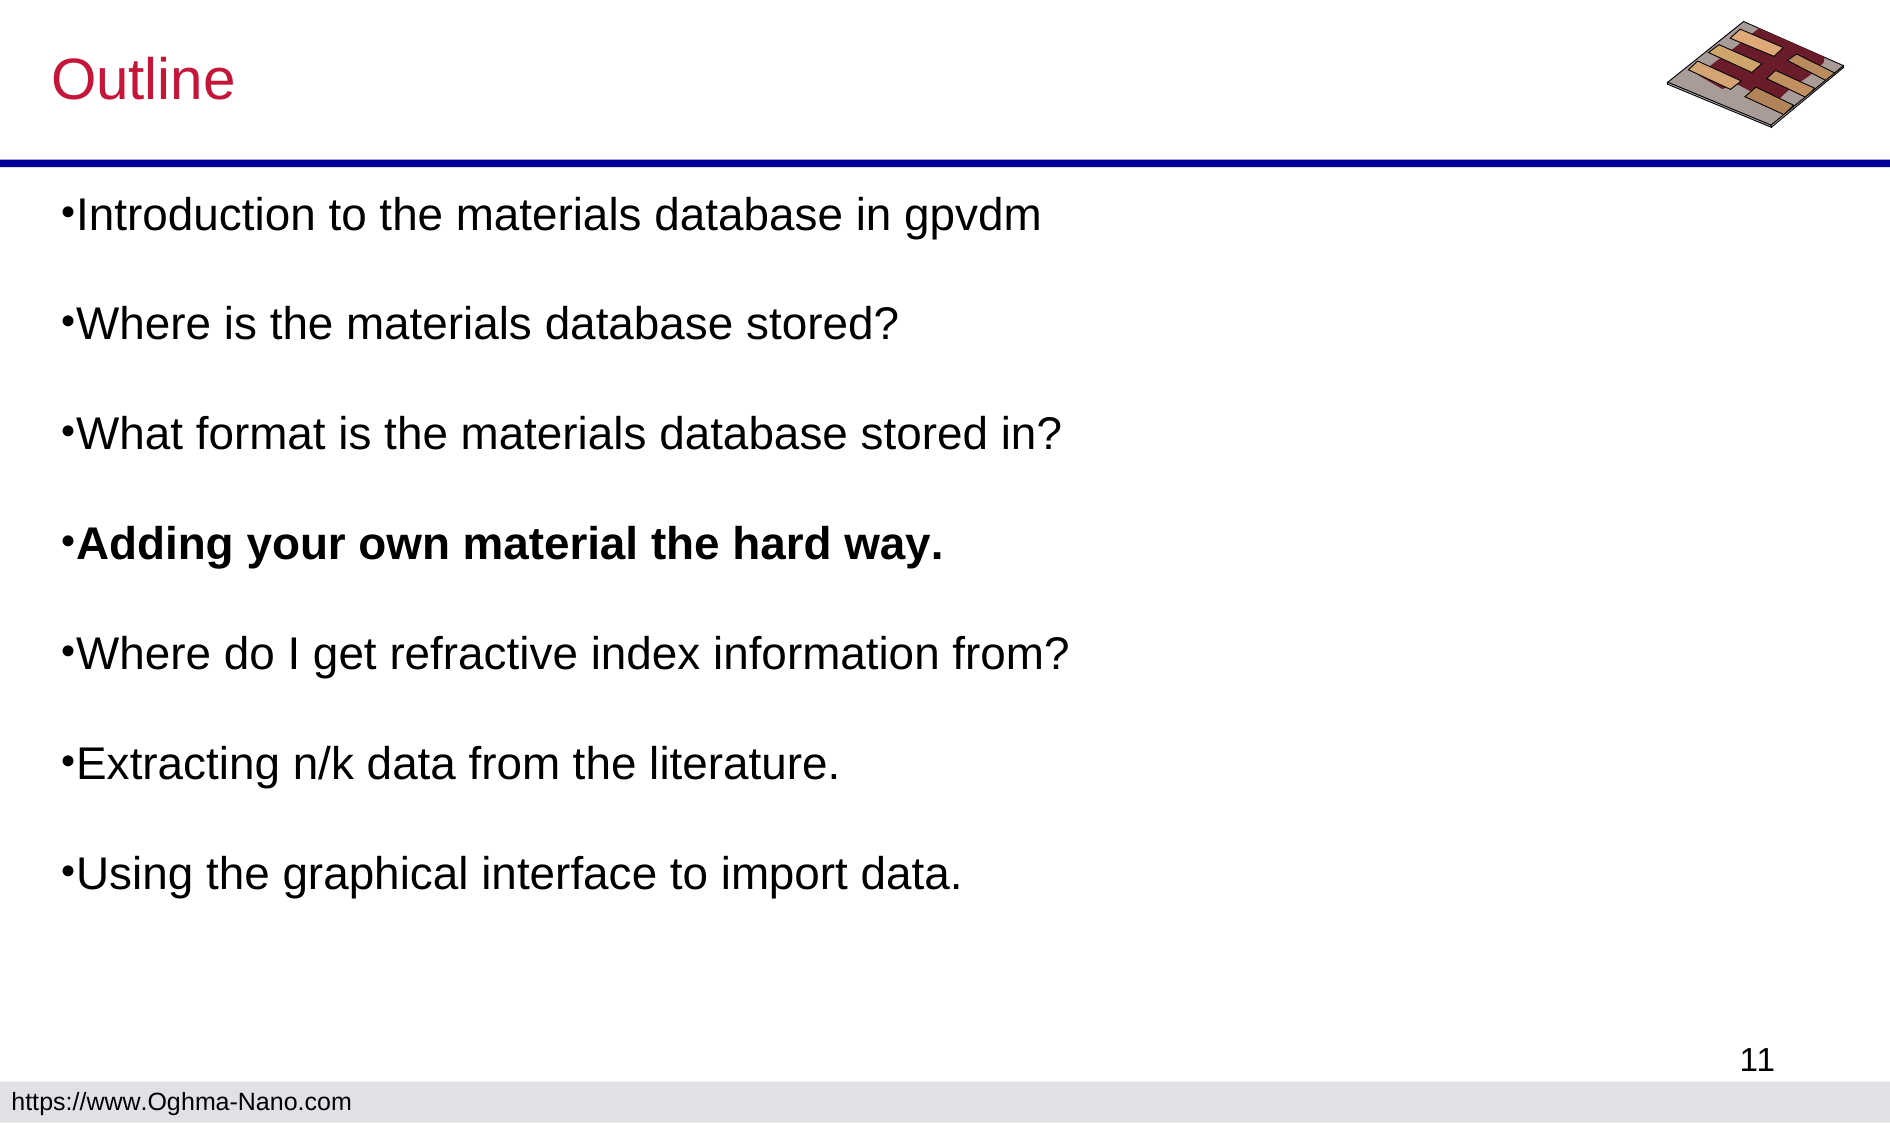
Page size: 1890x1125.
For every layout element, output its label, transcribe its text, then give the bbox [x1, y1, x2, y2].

text_box <number> [1724, 1030, 1890, 1101]
title Outline [36, 6, 1575, 153]
text_box Introduction to the materials database in gpvdm Where is the materials database stored? What format is the materials database stored in? Adding your own material the hard way. Where do I get refractive index information from? Extracting n/k data from the literature. Using the graphical interface to import data. [45, 176, 1890, 907]
